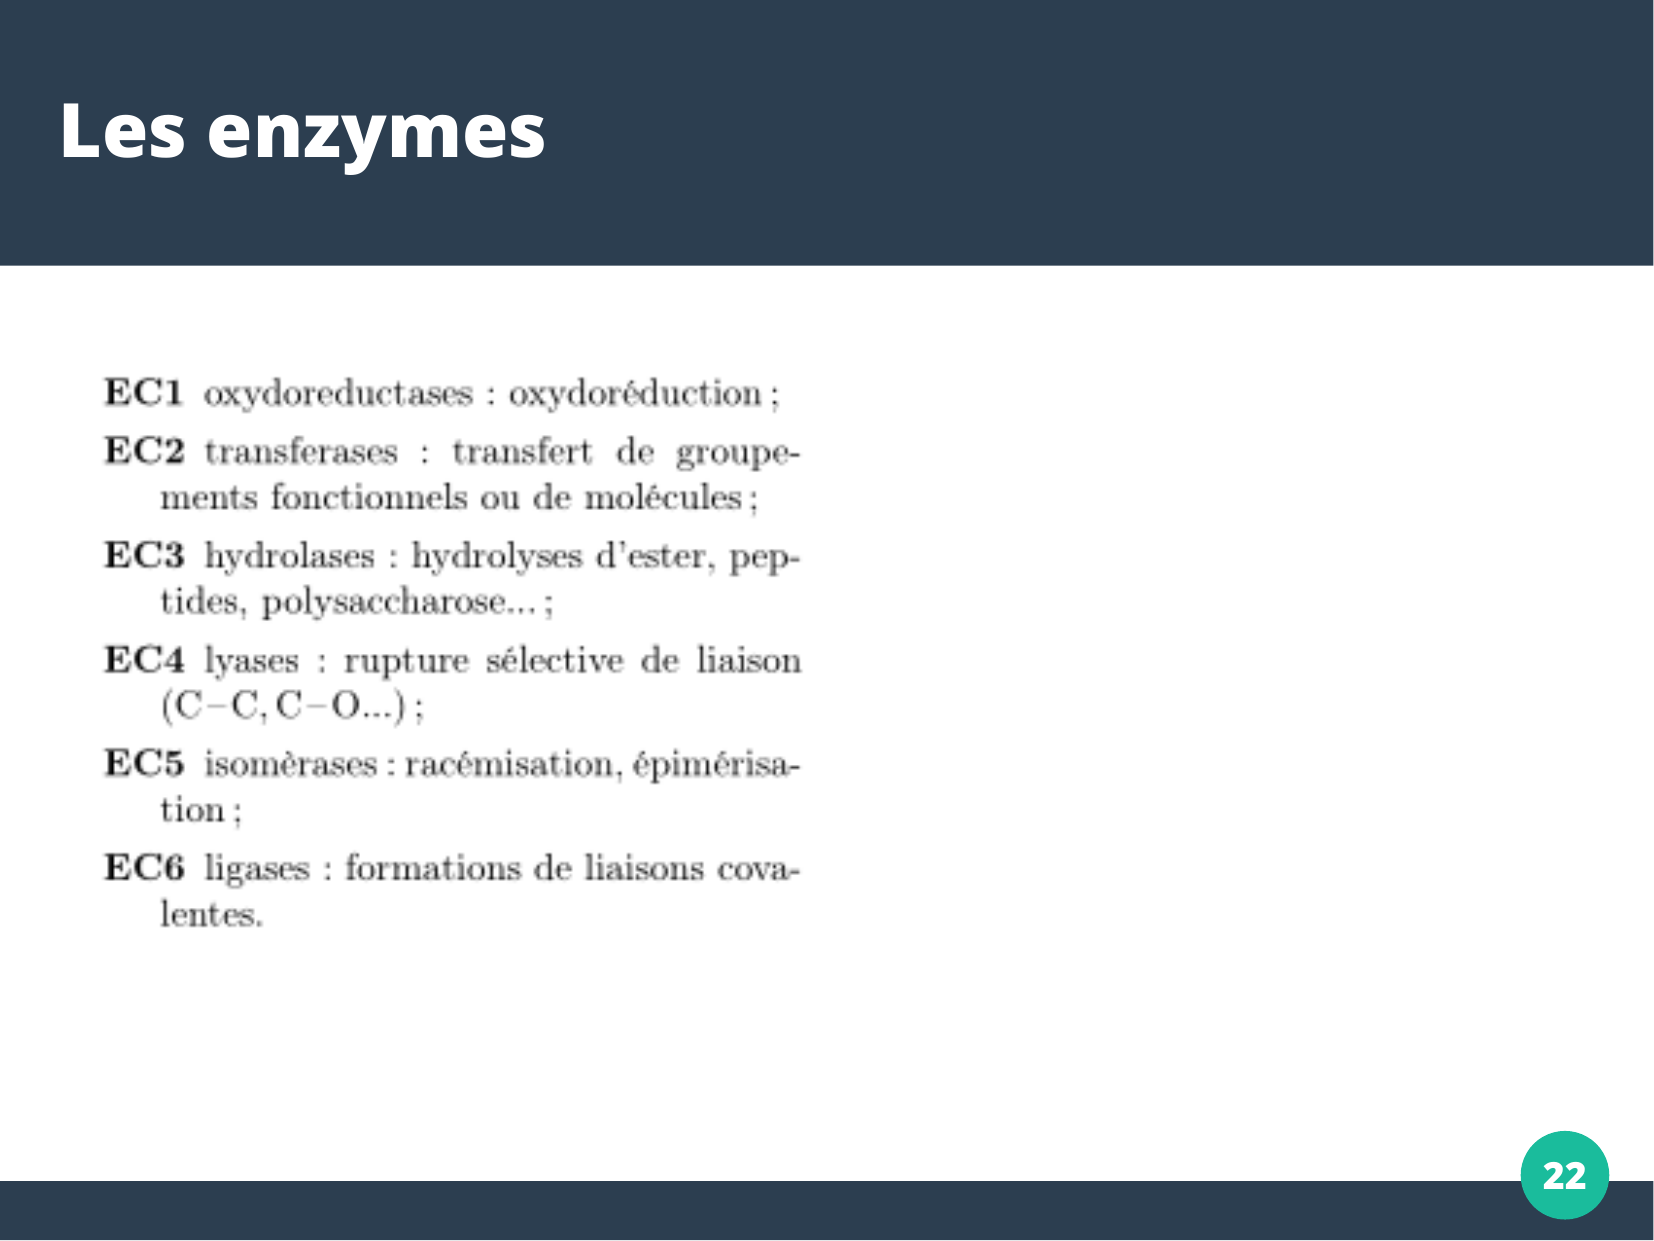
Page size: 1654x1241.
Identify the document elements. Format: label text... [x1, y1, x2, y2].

title Les enzymes [59, 49, 1595, 207]
picture [45, 329, 844, 946]
